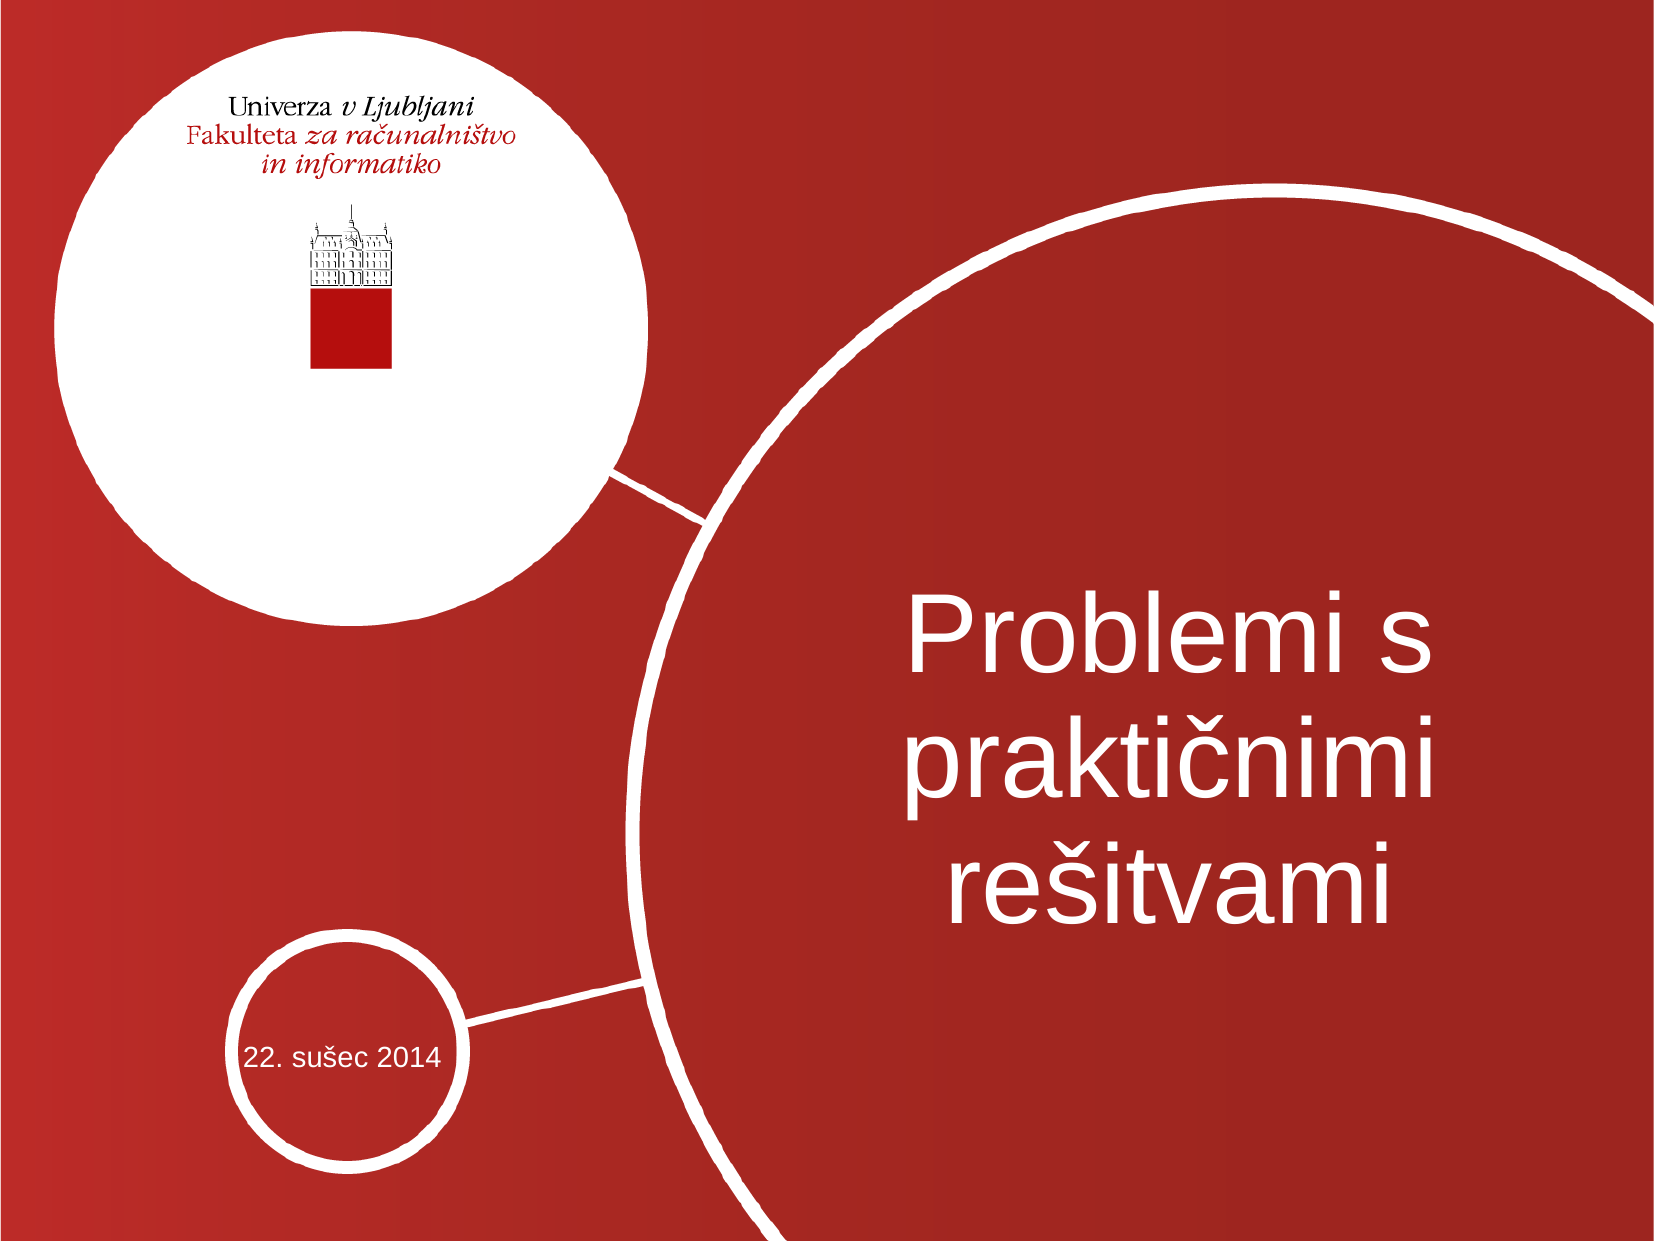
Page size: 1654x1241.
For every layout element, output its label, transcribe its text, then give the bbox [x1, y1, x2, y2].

subtitle Problemi s praktičnimi rešitvami [685, 472, 1654, 1045]
picture [0, 0, 1654, 1241]
text_box 22. sušec 2014 [242, 980, 443, 1134]
